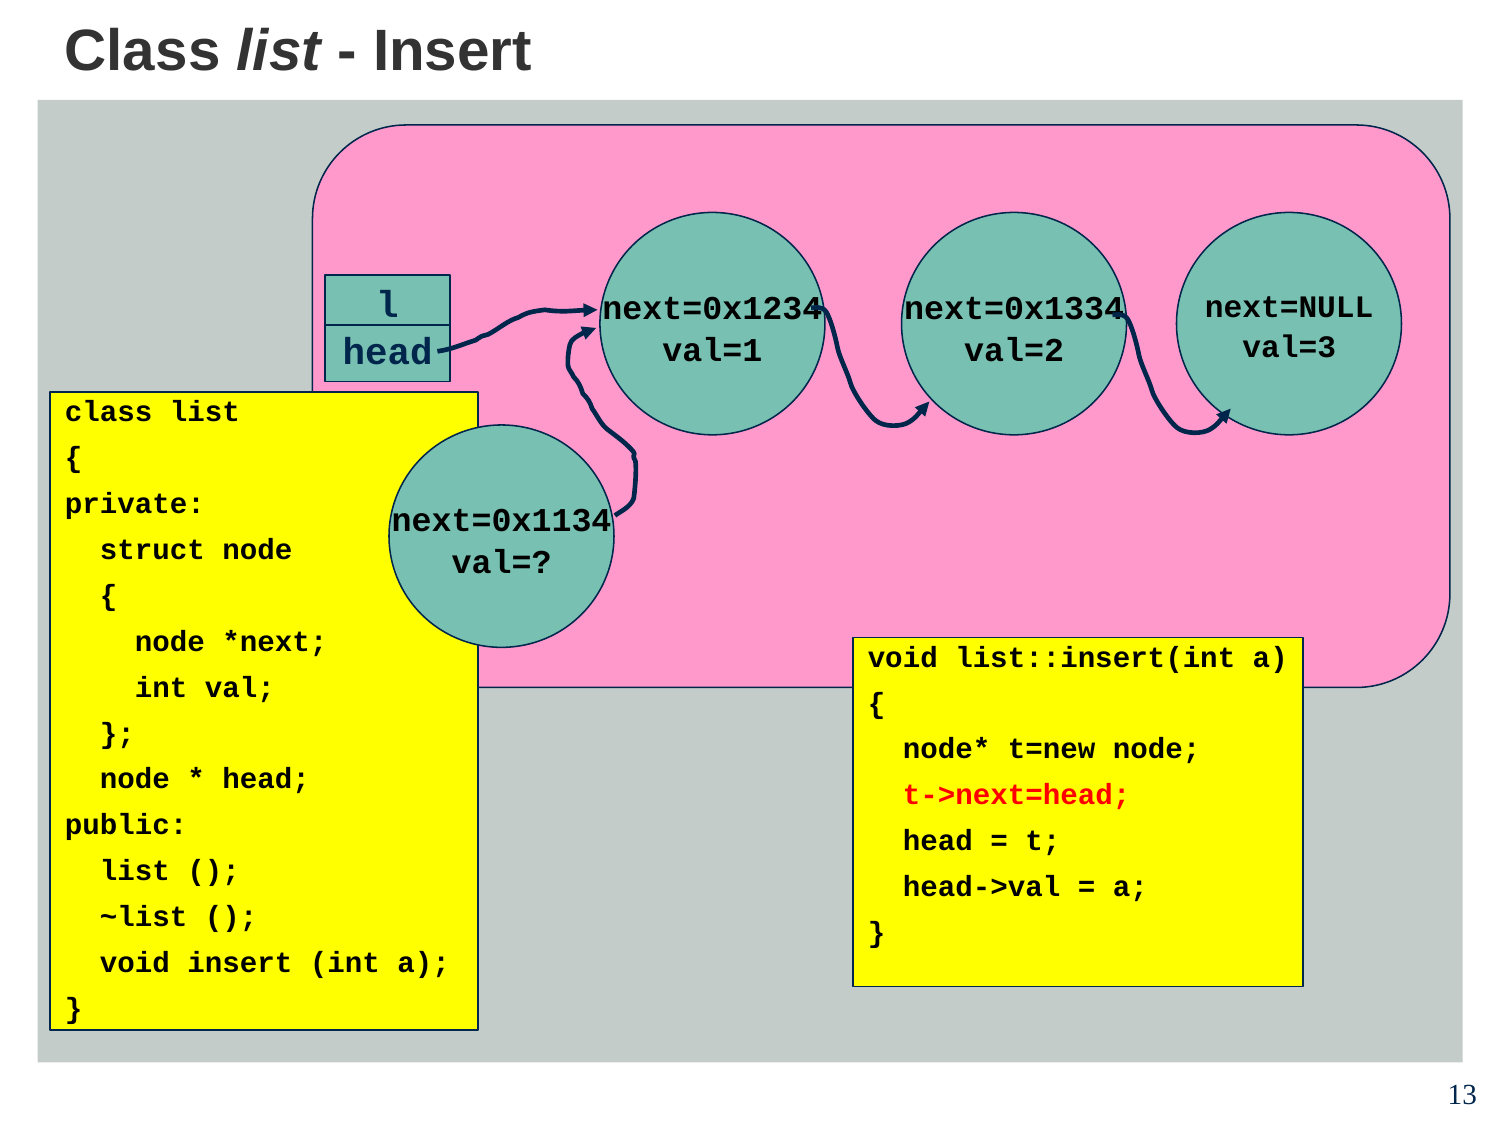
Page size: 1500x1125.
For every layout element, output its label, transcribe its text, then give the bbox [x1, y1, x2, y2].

list [37, 99, 1463, 1063]
text_box class list { private: struct node { node *next; int val; }; node * head; public: list (); ~list (); void insert (int a); } [50, 392, 479, 1125]
text_box l head [324, 274, 450, 324]
text_box next=0x1334 val=2 [900, 279, 1129, 385]
text_box [312, 124, 1450, 688]
text_box void list::insert(int a) { node* t=new node; t->next=head; head = t; head->val = a; } [853, 637, 1304, 1048]
text_box next=0x1134 val=? [387, 491, 616, 598]
text_box next=0x1234 val=1 [598, 279, 827, 385]
title Class list - Insert [49, 0, 1450, 91]
text_box l head [324, 325, 450, 382]
text_box next=NULL val=3 [1181, 279, 1398, 385]
